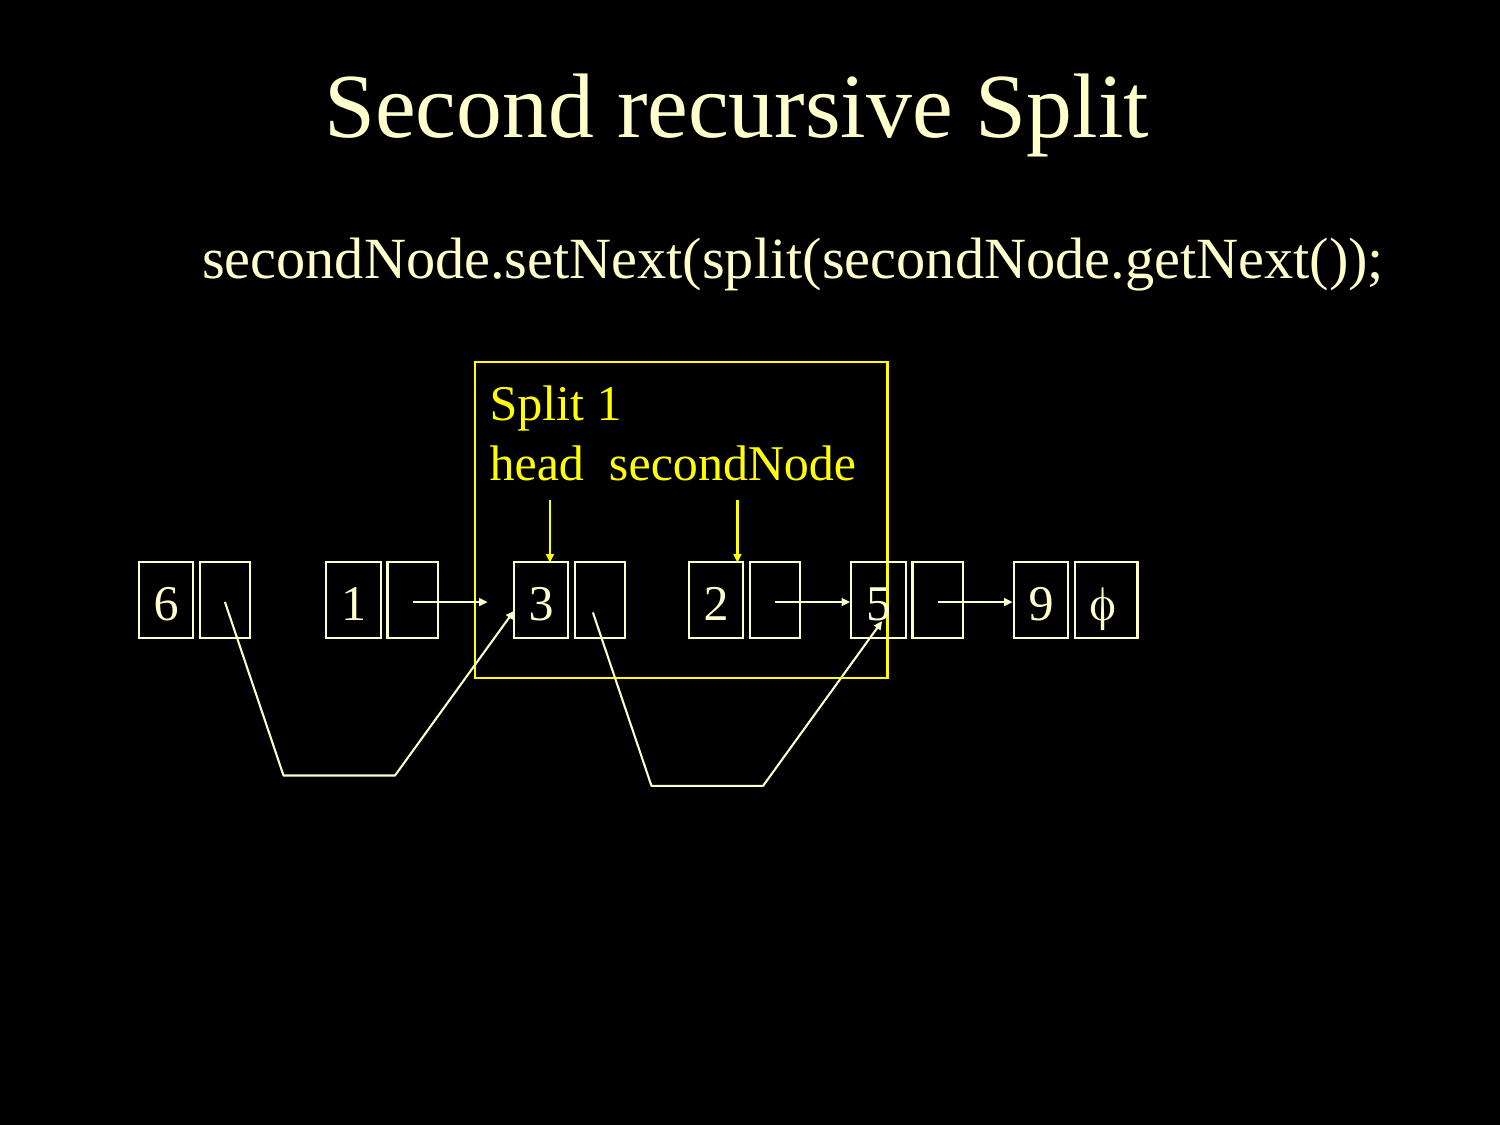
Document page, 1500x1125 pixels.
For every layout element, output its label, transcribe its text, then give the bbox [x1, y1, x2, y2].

text_box secondNode.setNext(split(secondNode.getNext()); [187, 212, 1414, 298]
text_box 3 [513, 562, 569, 638]
text_box 6 [138, 562, 194, 638]
text_box  [1074, 562, 1138, 638]
text_box Split 1 head secondNode [474, 362, 888, 678]
text_box 9 [1013, 562, 1069, 638]
text_box 2 [688, 562, 744, 638]
text_box 1 [326, 562, 381, 638]
title Second recursive Split [8, 47, 1467, 165]
text_box 5 [851, 562, 906, 638]
text_box Split 1 head secondNode [844, 638, 888, 678]
text_box Split 1 head secondNode [576, 563, 624, 637]
